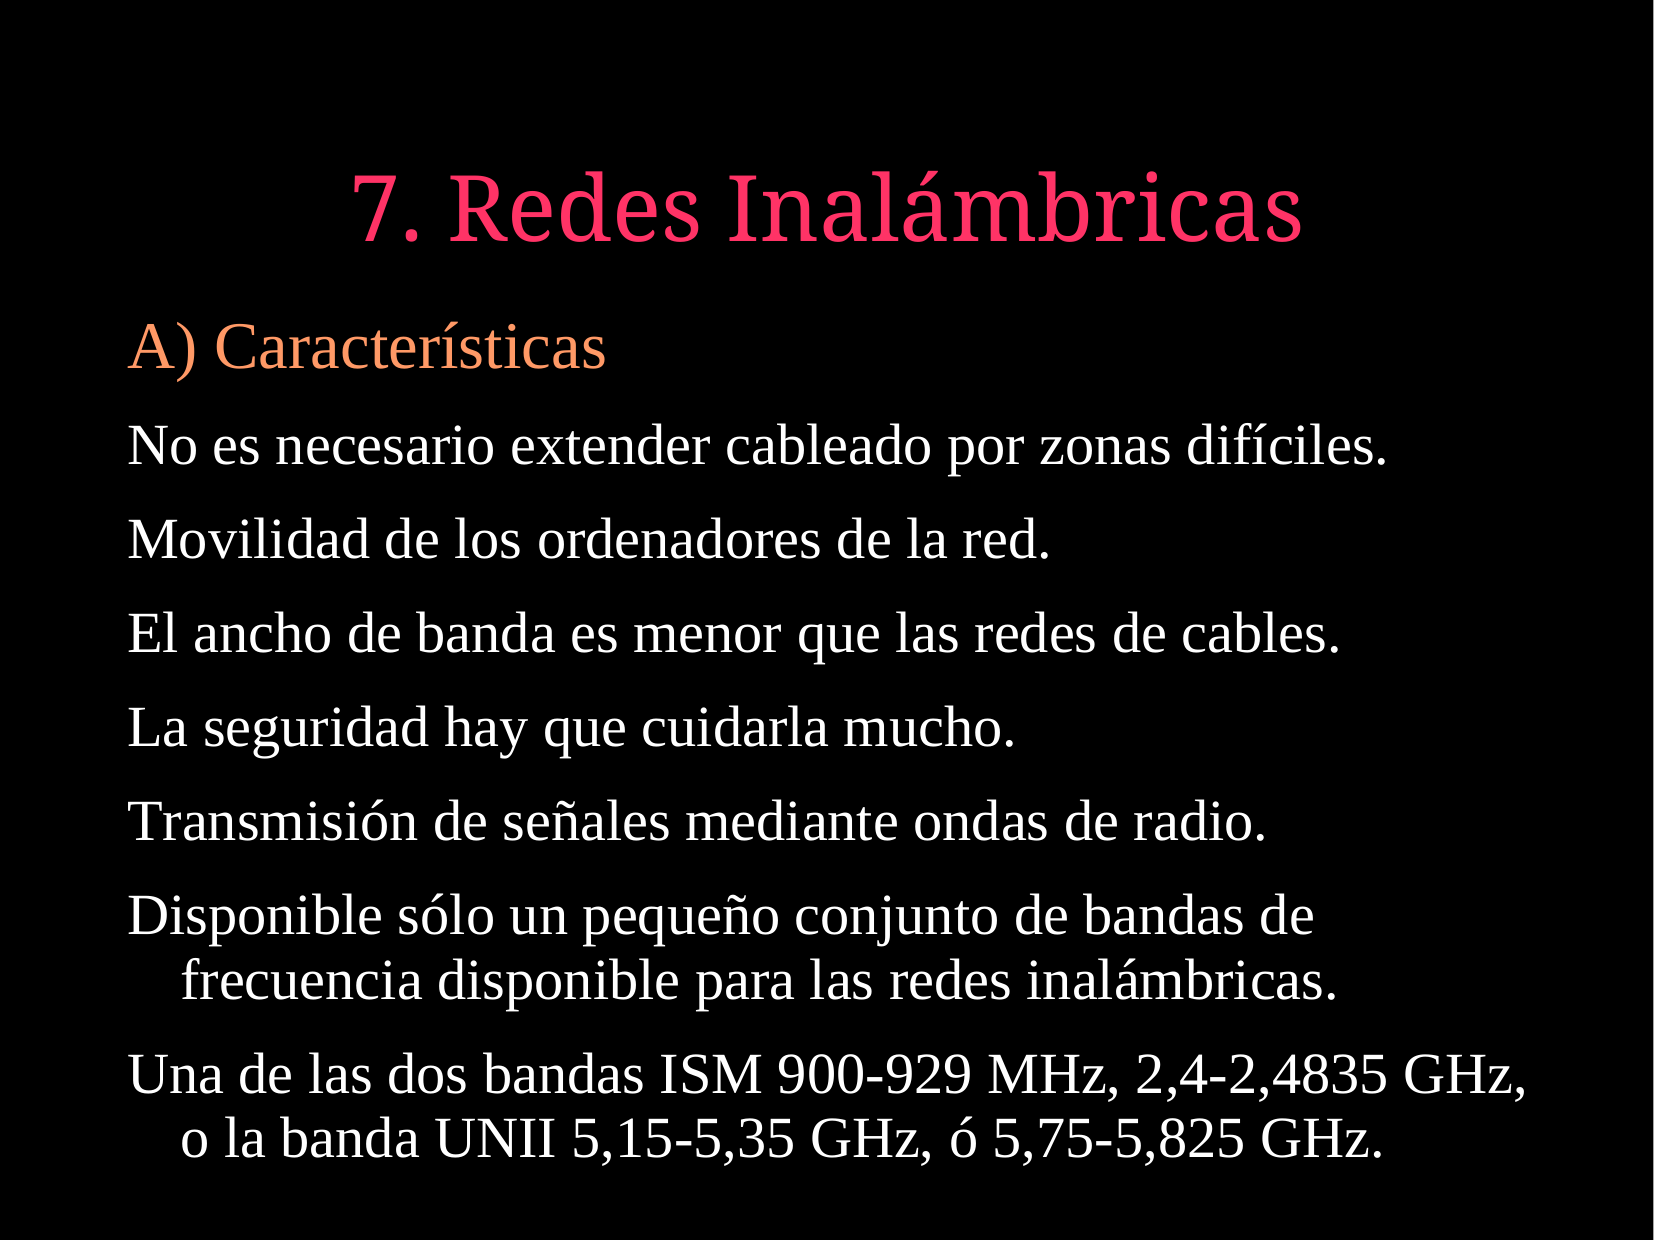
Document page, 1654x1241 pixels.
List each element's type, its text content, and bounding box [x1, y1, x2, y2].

title 7. Redes Inalámbricas [121, 102, 1534, 308]
list A) Características No es necesario extender cableado por zonas difíciles. Movilidad de los ordenadores de la red. El ancho de banda es menor que las redes de cables. La seguridad hay que cuidarla mucho. Transmisión de señales mediante ondas de radio. Disponible sólo un pequeño conjunto de bandas de frecuencia disponible para las redes inalámbricas. Una de las dos bandas ISM 900-929 MHz, 2,4-2,4835 GHz, o la banda UNII 5,15-5,35 GHz, ó 5,75-5,825 GHz. [109, 308, 1534, 1241]
